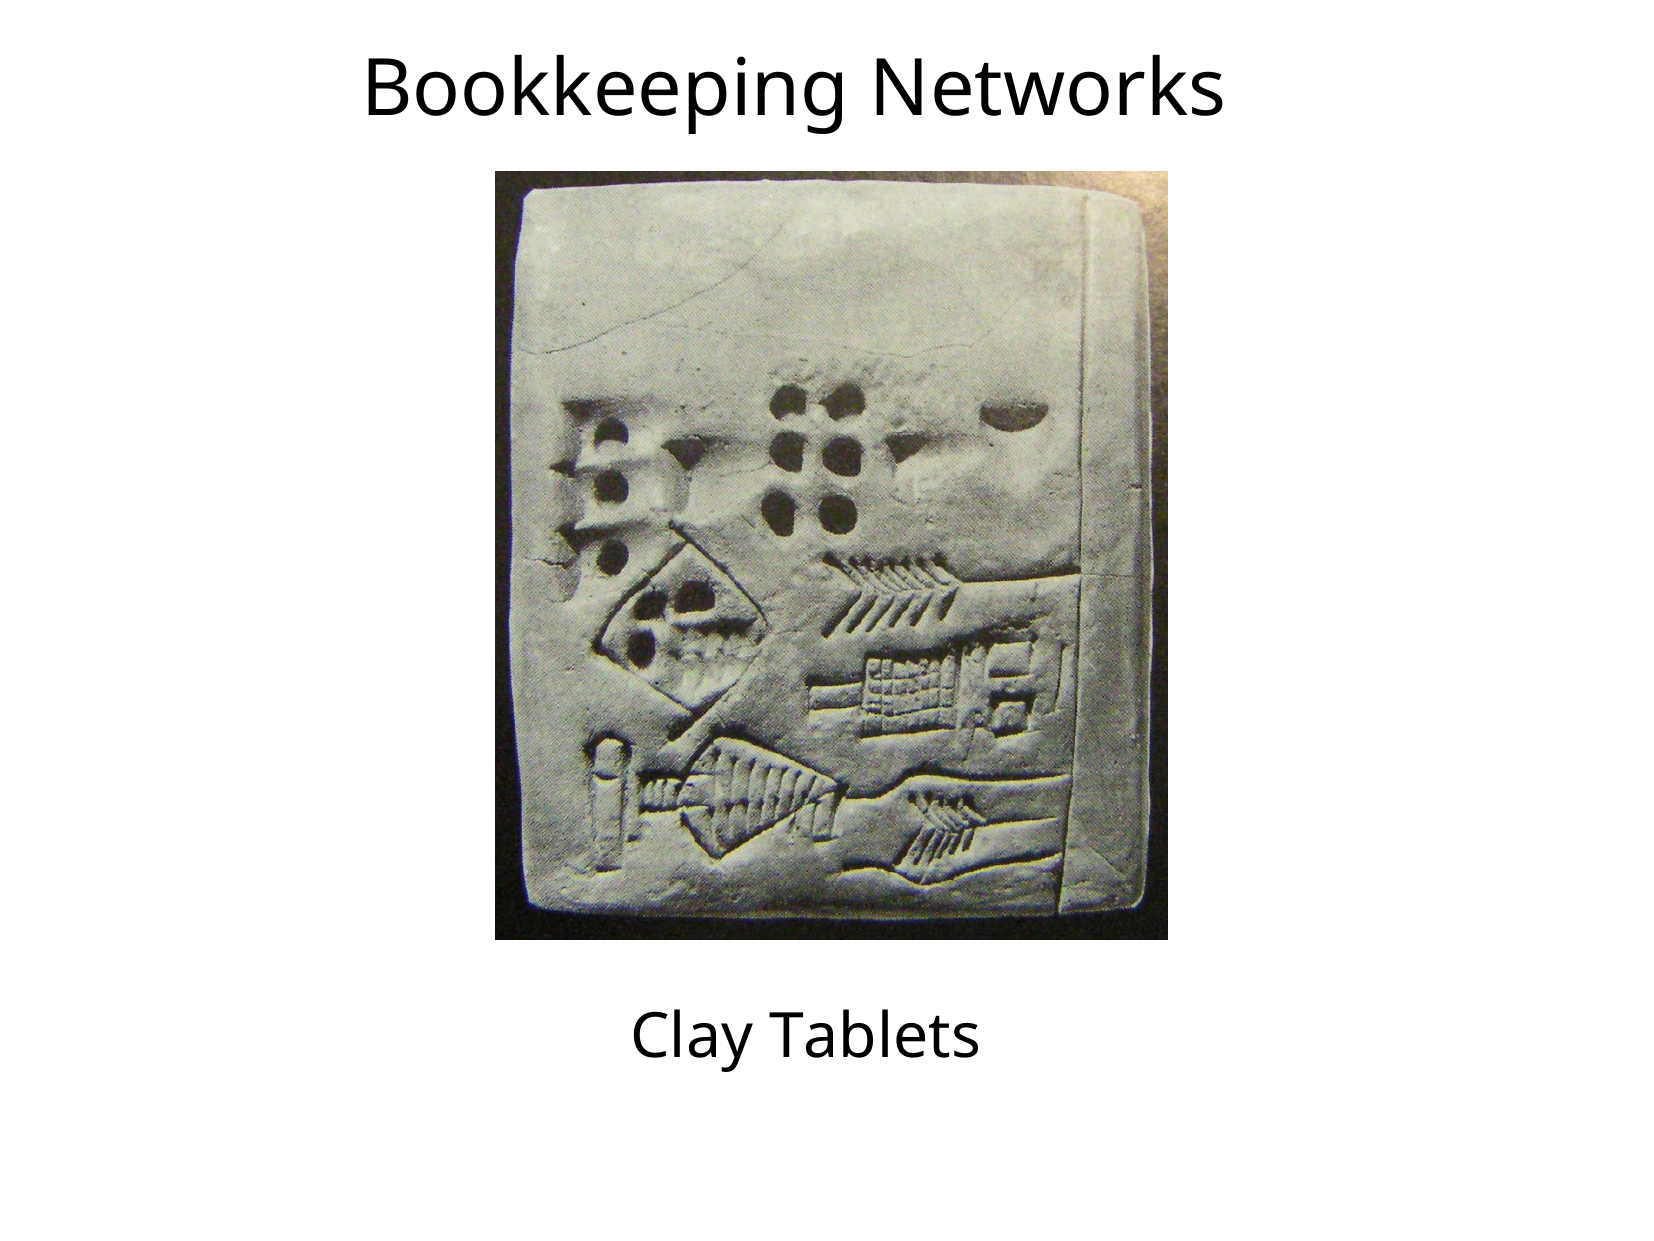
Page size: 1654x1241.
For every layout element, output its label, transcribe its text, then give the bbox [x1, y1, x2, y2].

text_box Bookkeeping Networks [361, 31, 1295, 128]
text_box Clay Tablets [630, 990, 1025, 1067]
picture [495, 171, 1168, 940]
